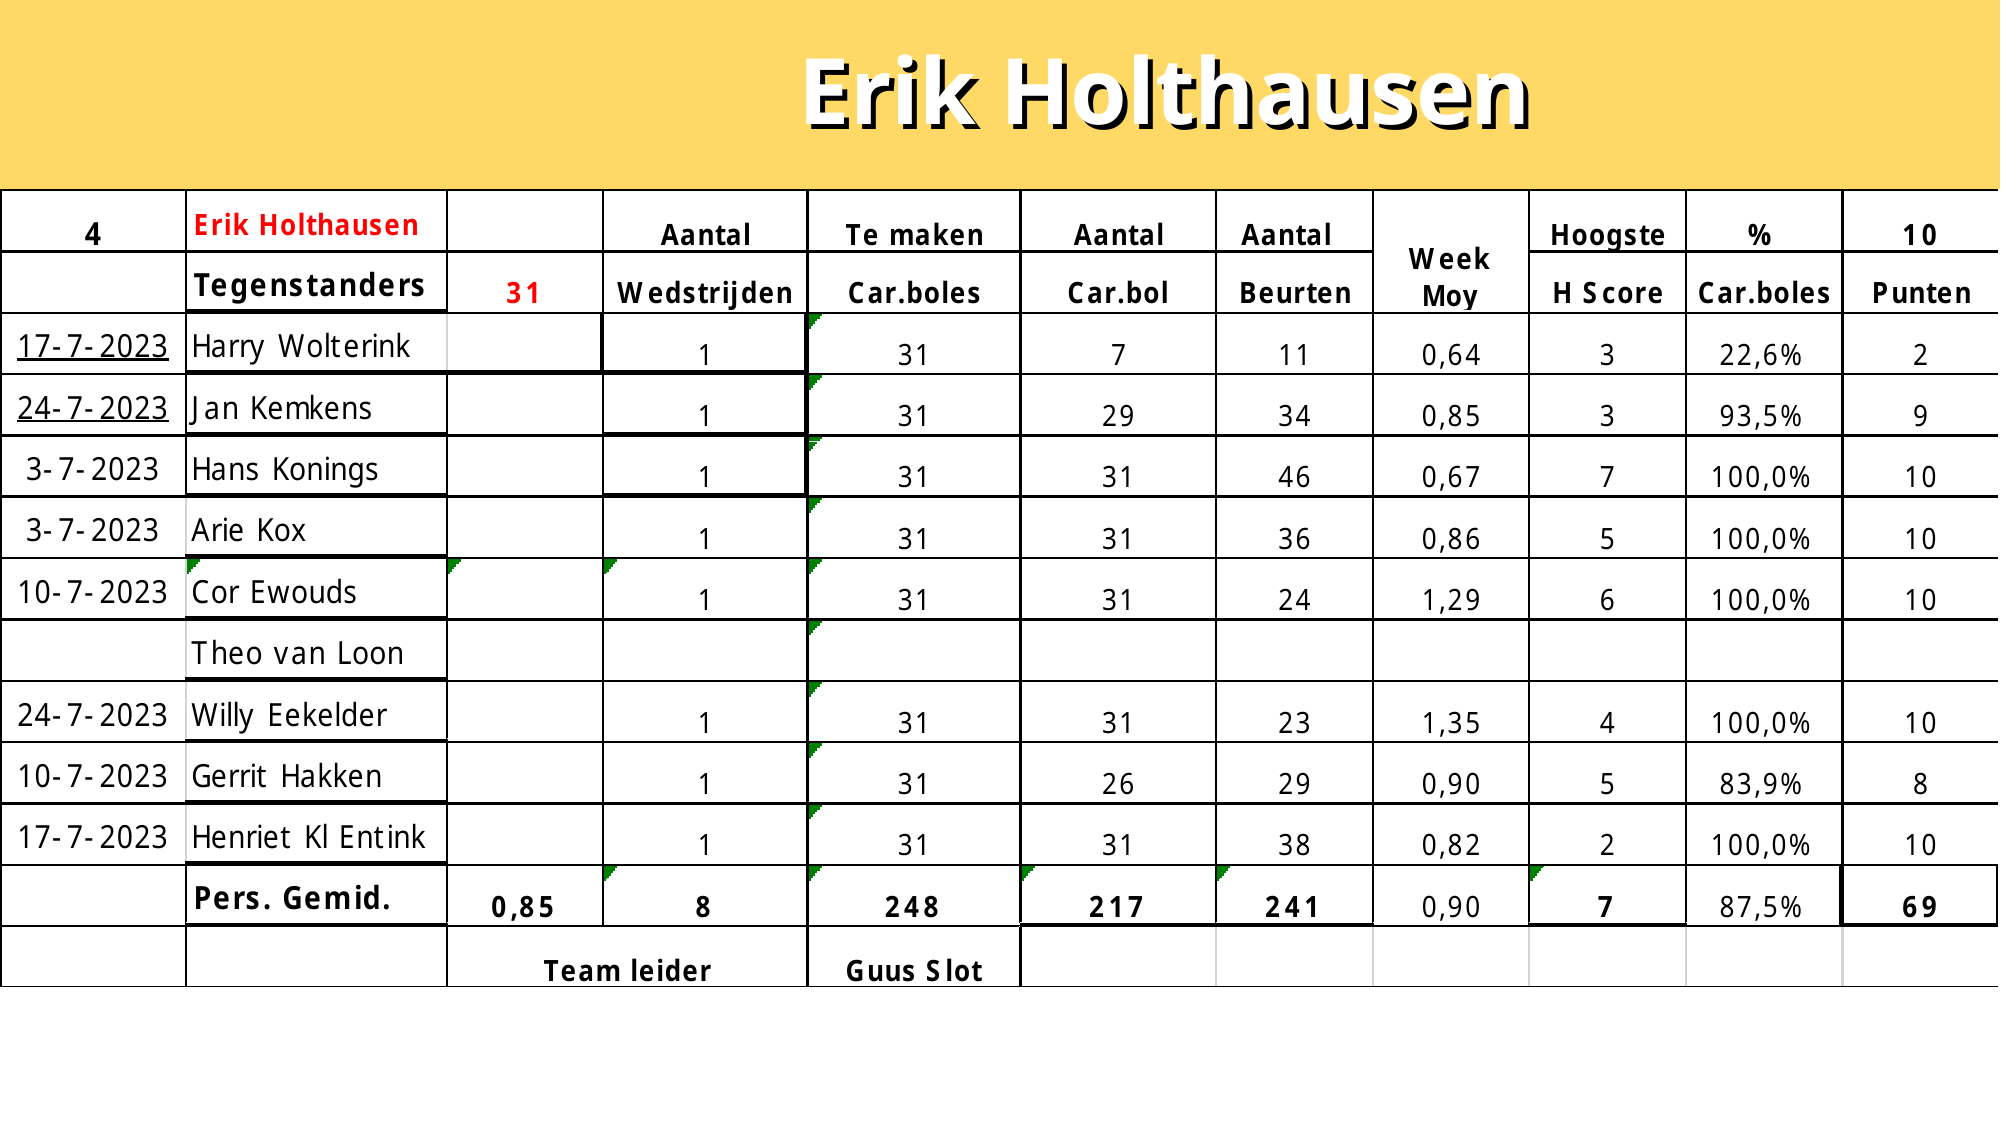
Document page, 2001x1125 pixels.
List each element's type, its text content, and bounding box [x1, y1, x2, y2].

title Erik Holthausen [0, 0, 2000, 188]
picture [0, 188, 2000, 989]
